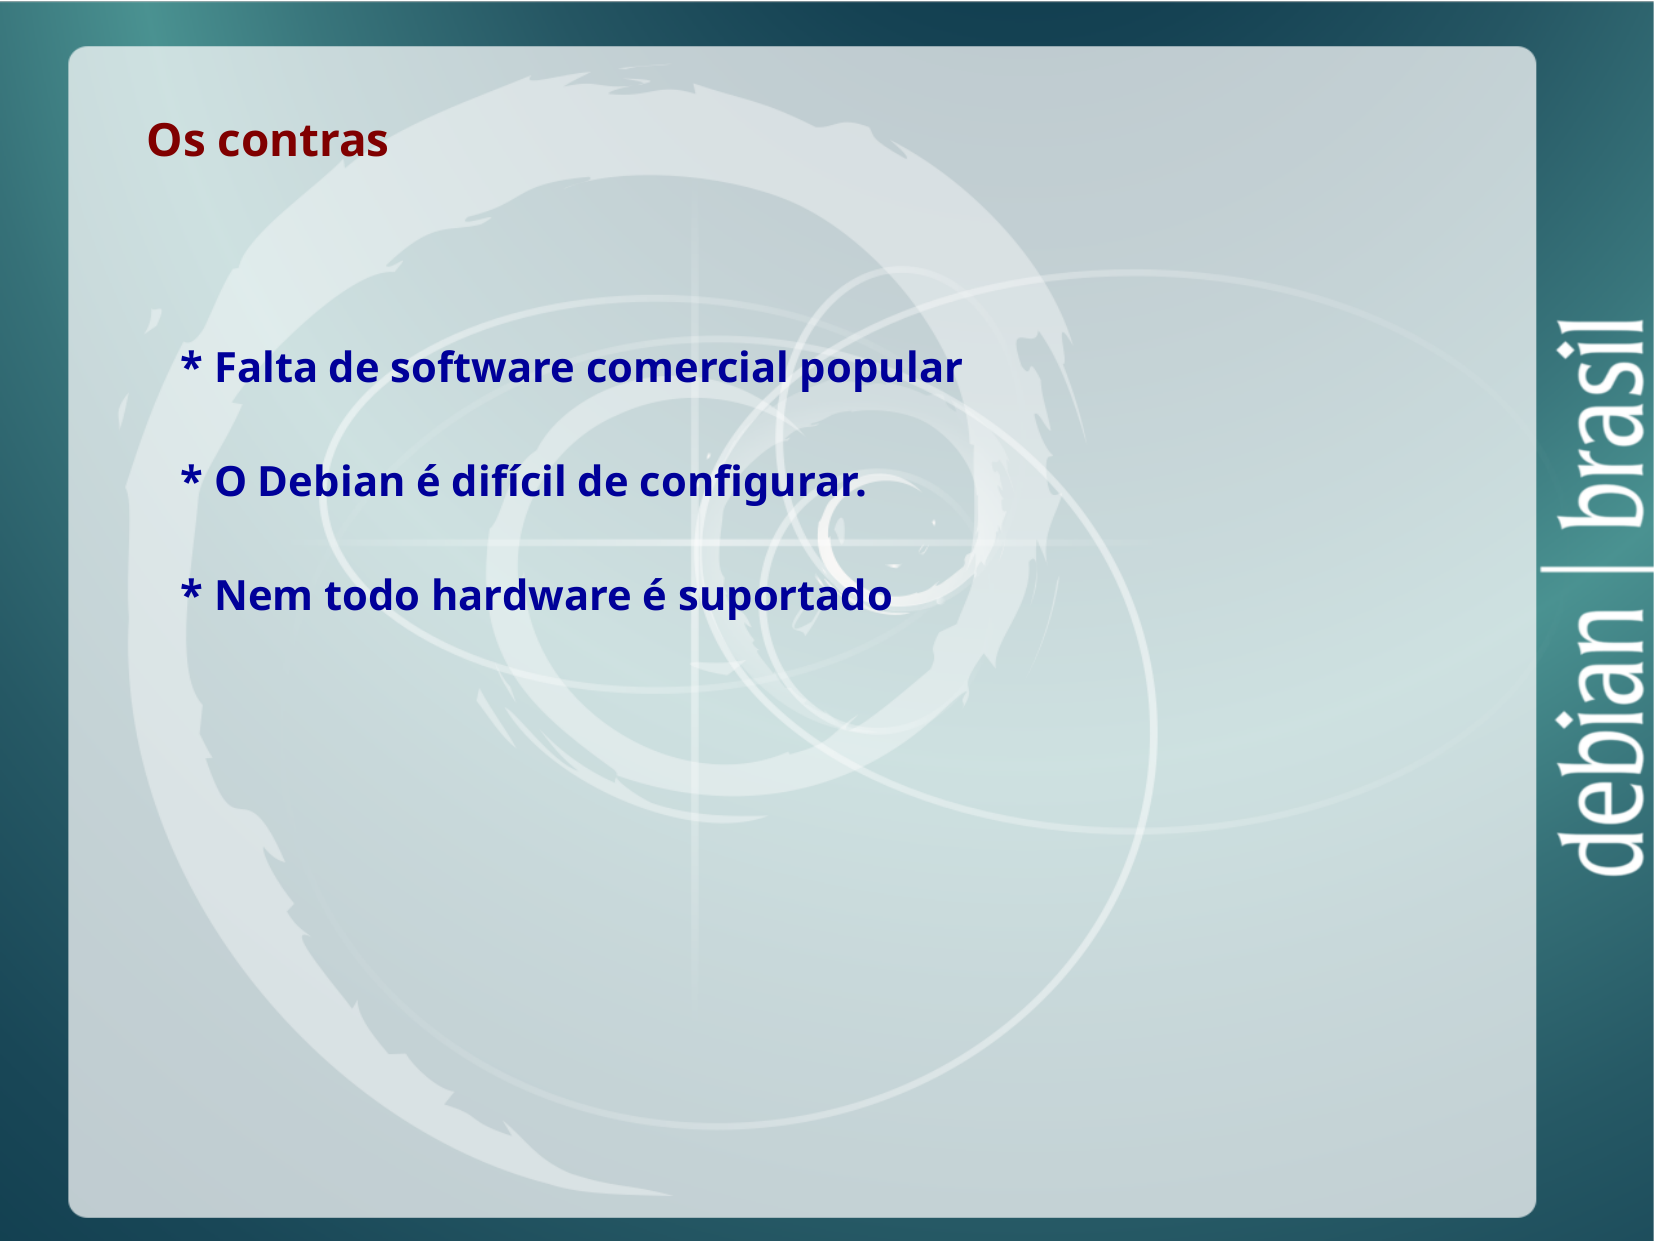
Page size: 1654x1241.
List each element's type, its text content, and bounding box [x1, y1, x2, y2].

text_box Os contras [131, 100, 424, 178]
picture [0, 0, 1654, 1241]
text_box * Falta de software comercial popular * O Debian é difícil de configurar. * Nem todo hardware é suportado [165, 273, 1489, 626]
